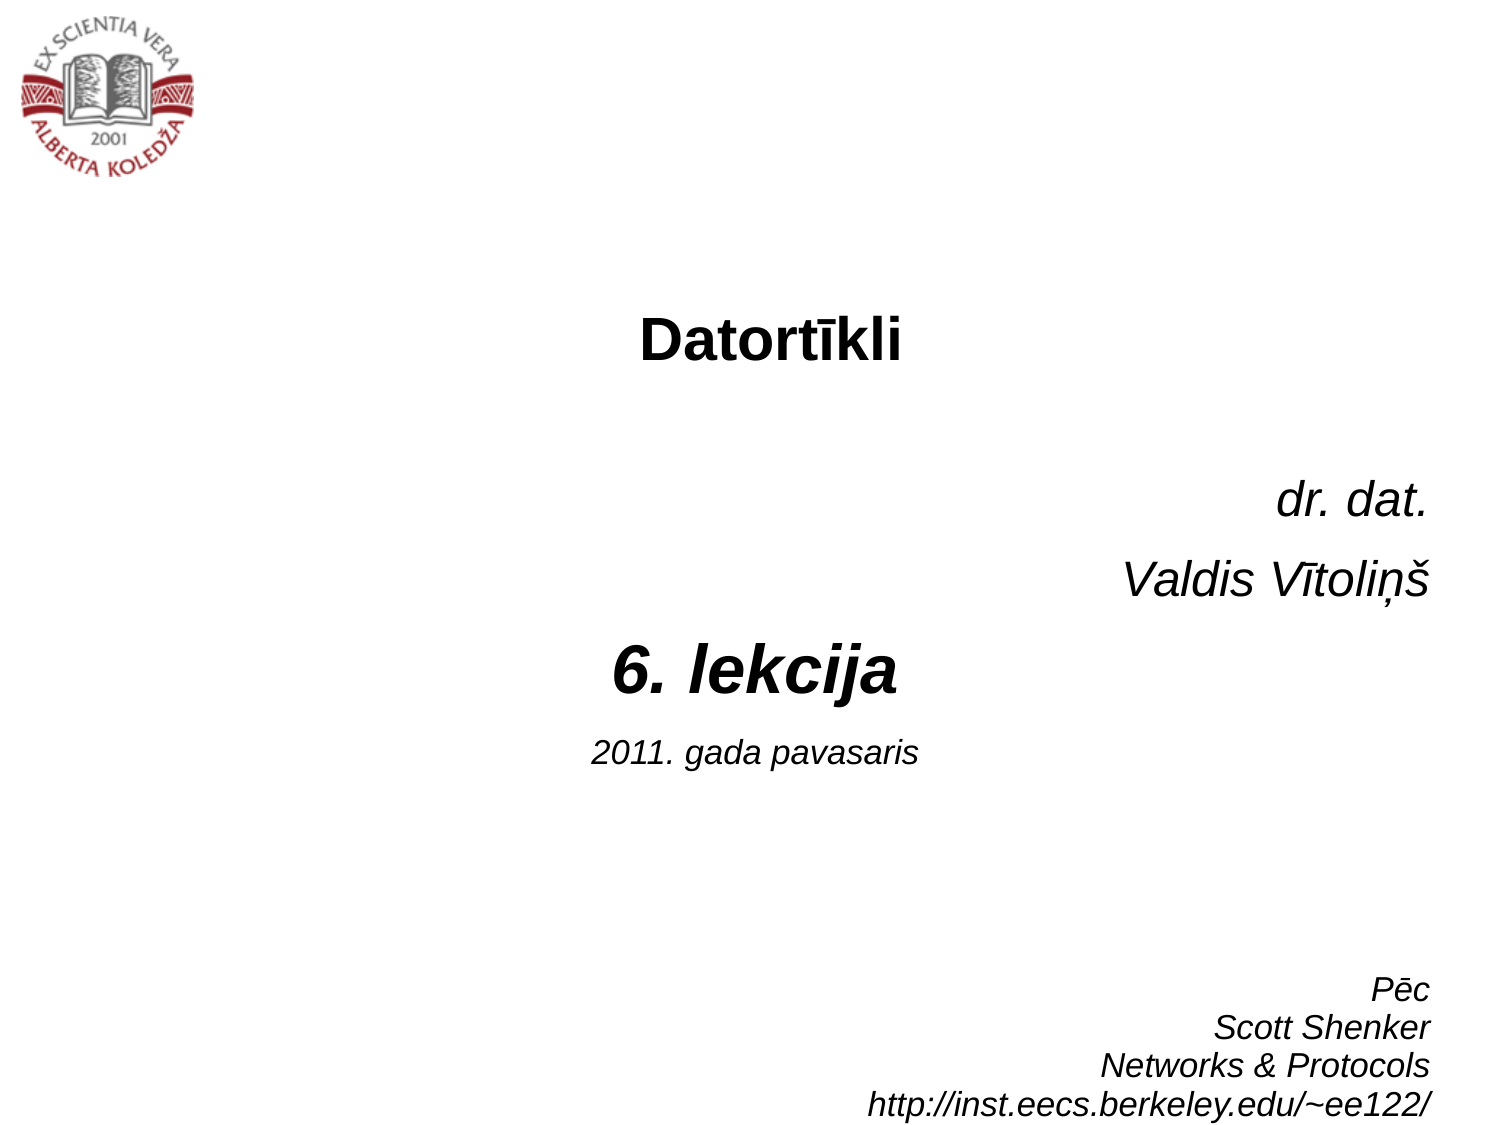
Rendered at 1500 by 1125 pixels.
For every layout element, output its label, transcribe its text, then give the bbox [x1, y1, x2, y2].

picture [21, 16, 194, 177]
title Datortīkli [187, 283, 1356, 384]
list dr. dat. Valdis Vītoliņš 6. lekcija 2011. gada pavasaris Pēc Scott Shenker Networks & Protocols http://inst.eecs.berkeley.edu/~ee122/ [80, 384, 1431, 1125]
